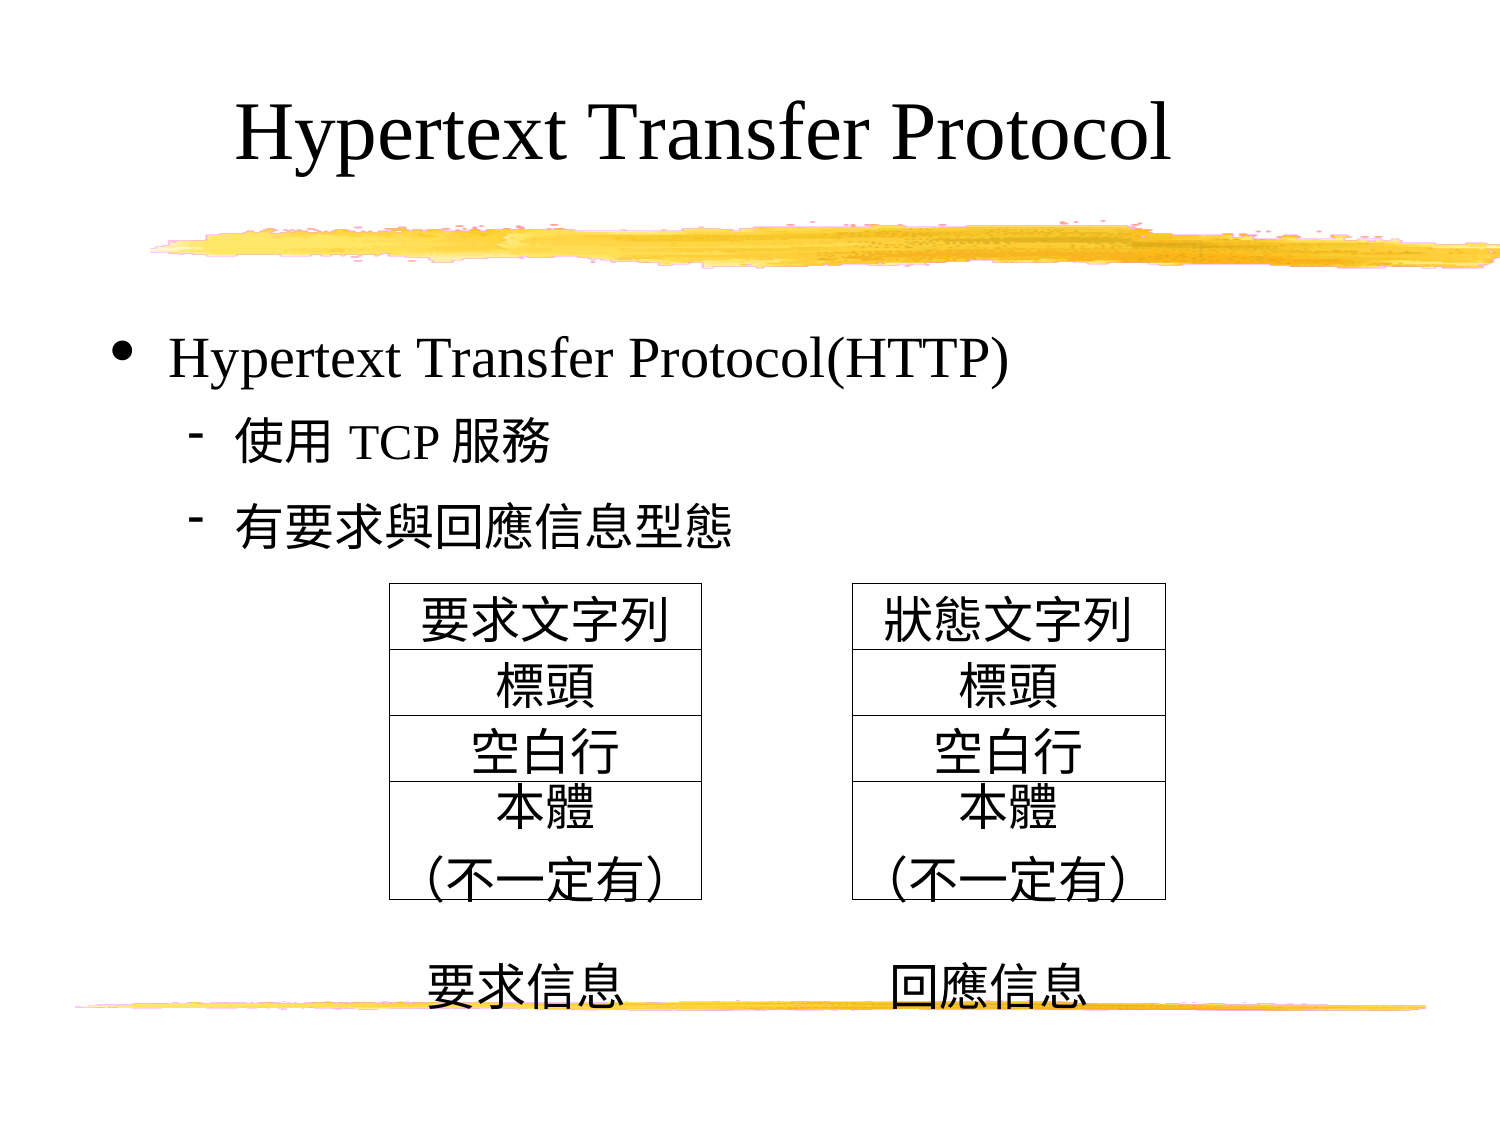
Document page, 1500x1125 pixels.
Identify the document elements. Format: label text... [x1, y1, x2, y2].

text_box 要求文字列 [389, 583, 702, 649]
text_box 要求信息 [411, 940, 641, 1016]
text_box 回應信息 [874, 940, 1105, 1016]
text_box 本體 （不一定有） [389, 781, 702, 900]
text_box 本體 （不一定有） [852, 781, 1166, 900]
text_box 標頭 [852, 649, 1166, 715]
picture [1105, 999, 1426, 1013]
title Hypertext Transfer Protocol [66, 44, 1342, 218]
picture [150, 215, 1500, 279]
text_box 標頭 [389, 649, 702, 715]
text_box 本體 （不一定有） [1071, 892, 1095, 900]
text_box 空白行 [852, 715, 1166, 781]
list Hypertext Transfer Protocol(HTTP) 使用TCP服務 有要求與回應信息型態 [112, 324, 1388, 986]
text_box 本體 （不一定有） [608, 892, 632, 900]
picture [75, 999, 411, 1013]
picture [641, 999, 874, 1013]
text_box 空白行 [389, 715, 702, 781]
text_box 狀態文字列 [852, 583, 1166, 649]
